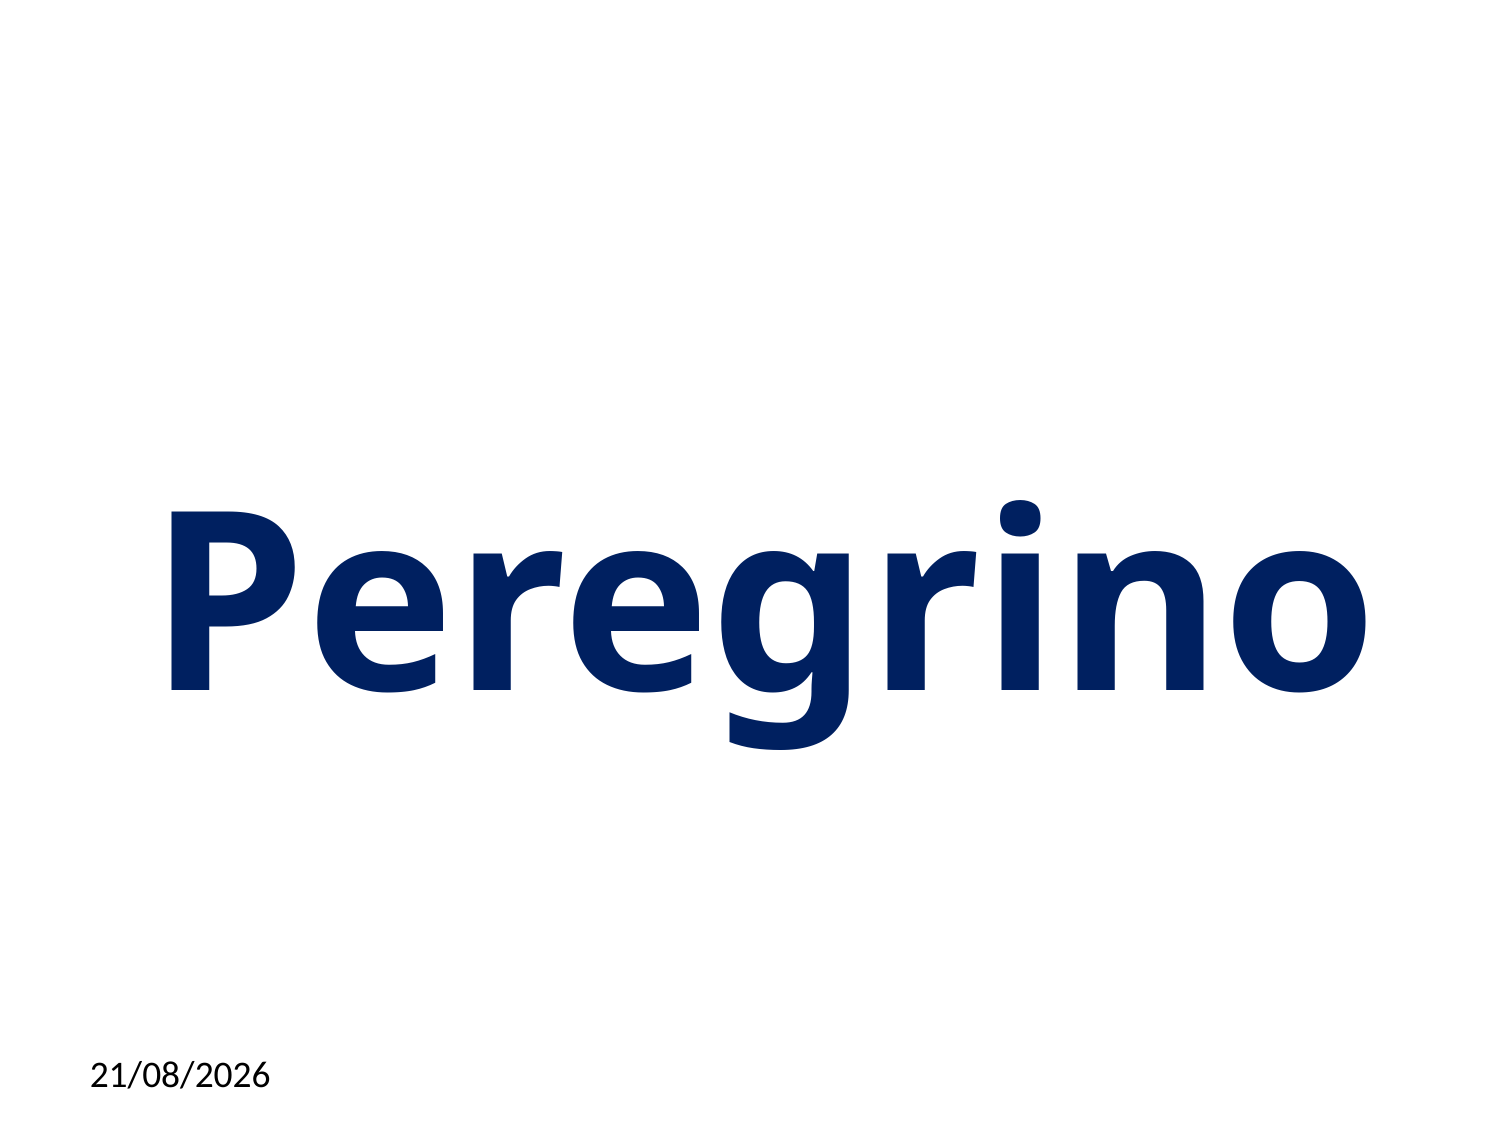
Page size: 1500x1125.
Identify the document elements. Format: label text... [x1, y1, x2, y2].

title Peregrino [88, 432, 1439, 621]
